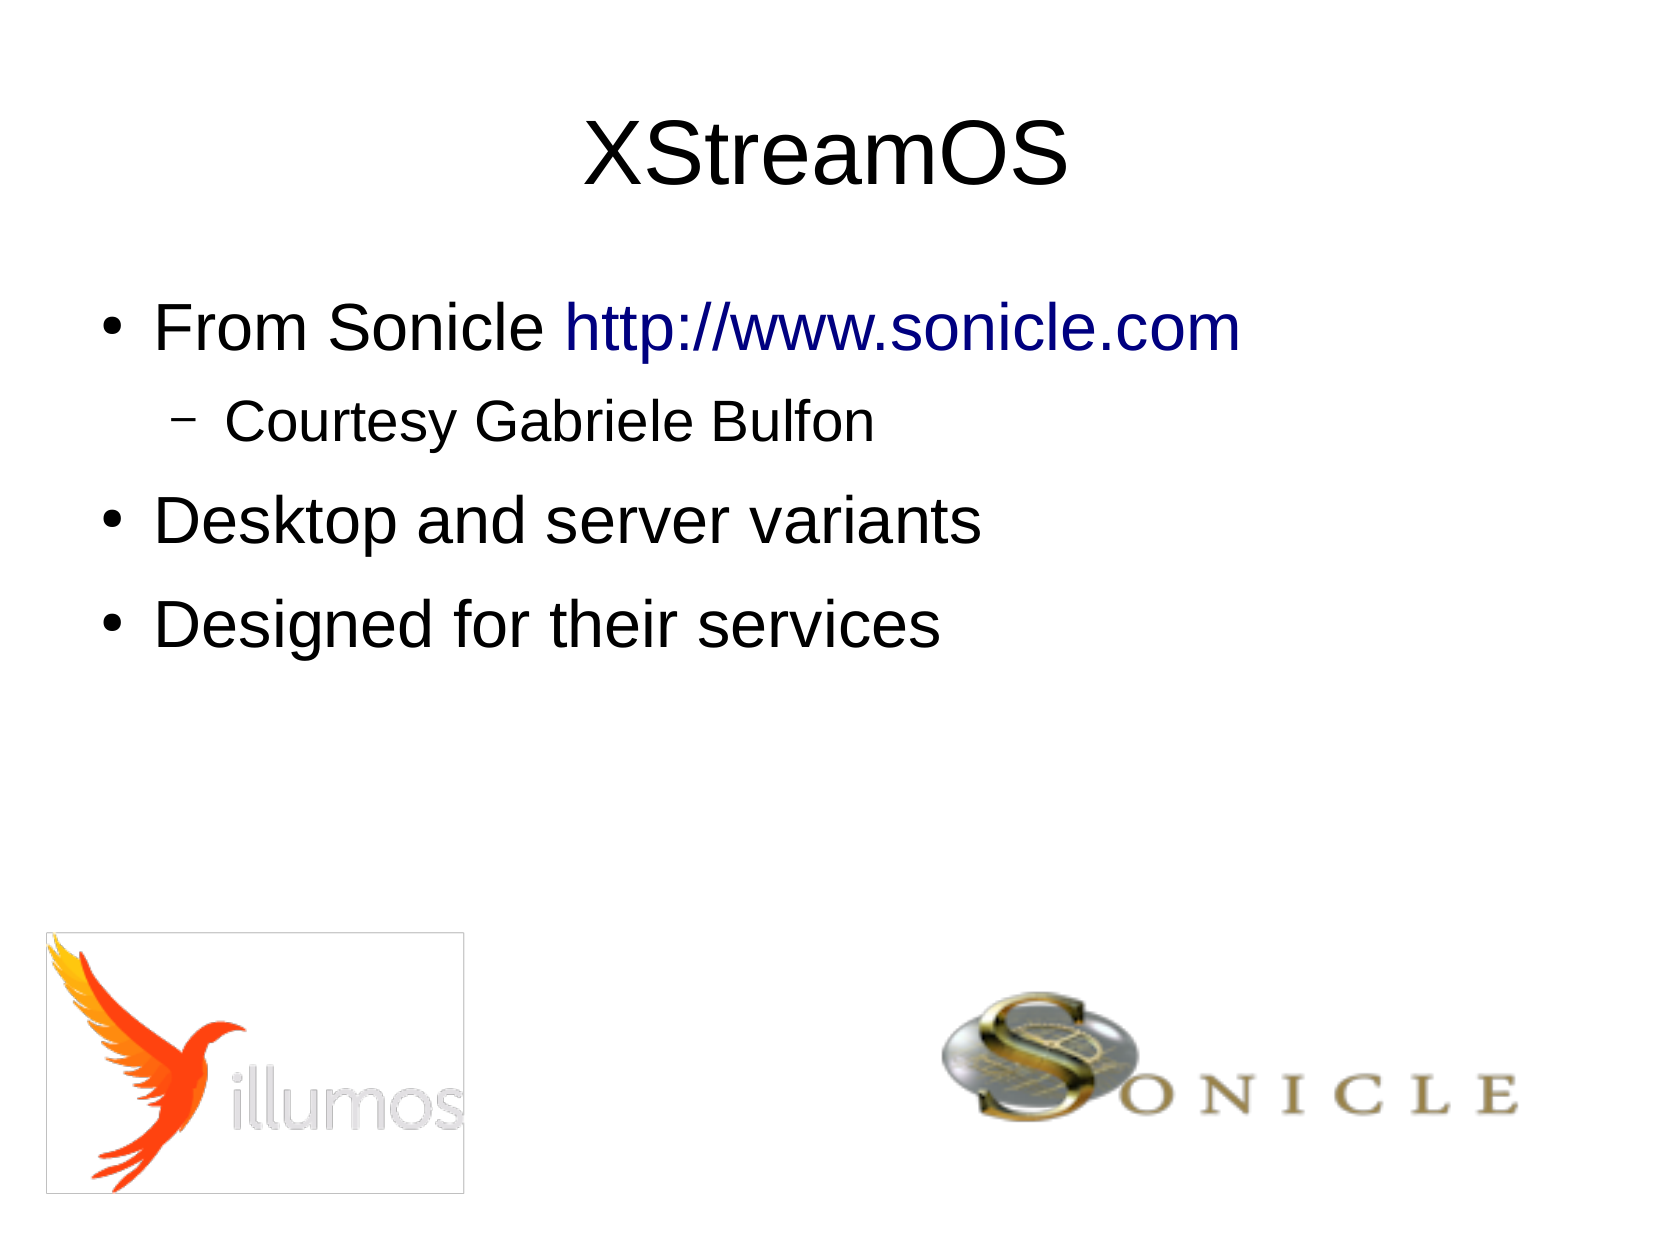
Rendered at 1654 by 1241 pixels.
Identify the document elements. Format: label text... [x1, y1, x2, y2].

picture [935, 985, 1552, 1126]
title XStreamOS [82, 49, 1571, 257]
list From Sonicle http://www.sonicle.com Courtesy Gabriele Bulfon Desktop and server variants Designed for their services [82, 290, 1571, 1010]
picture [0, 886, 511, 1241]
